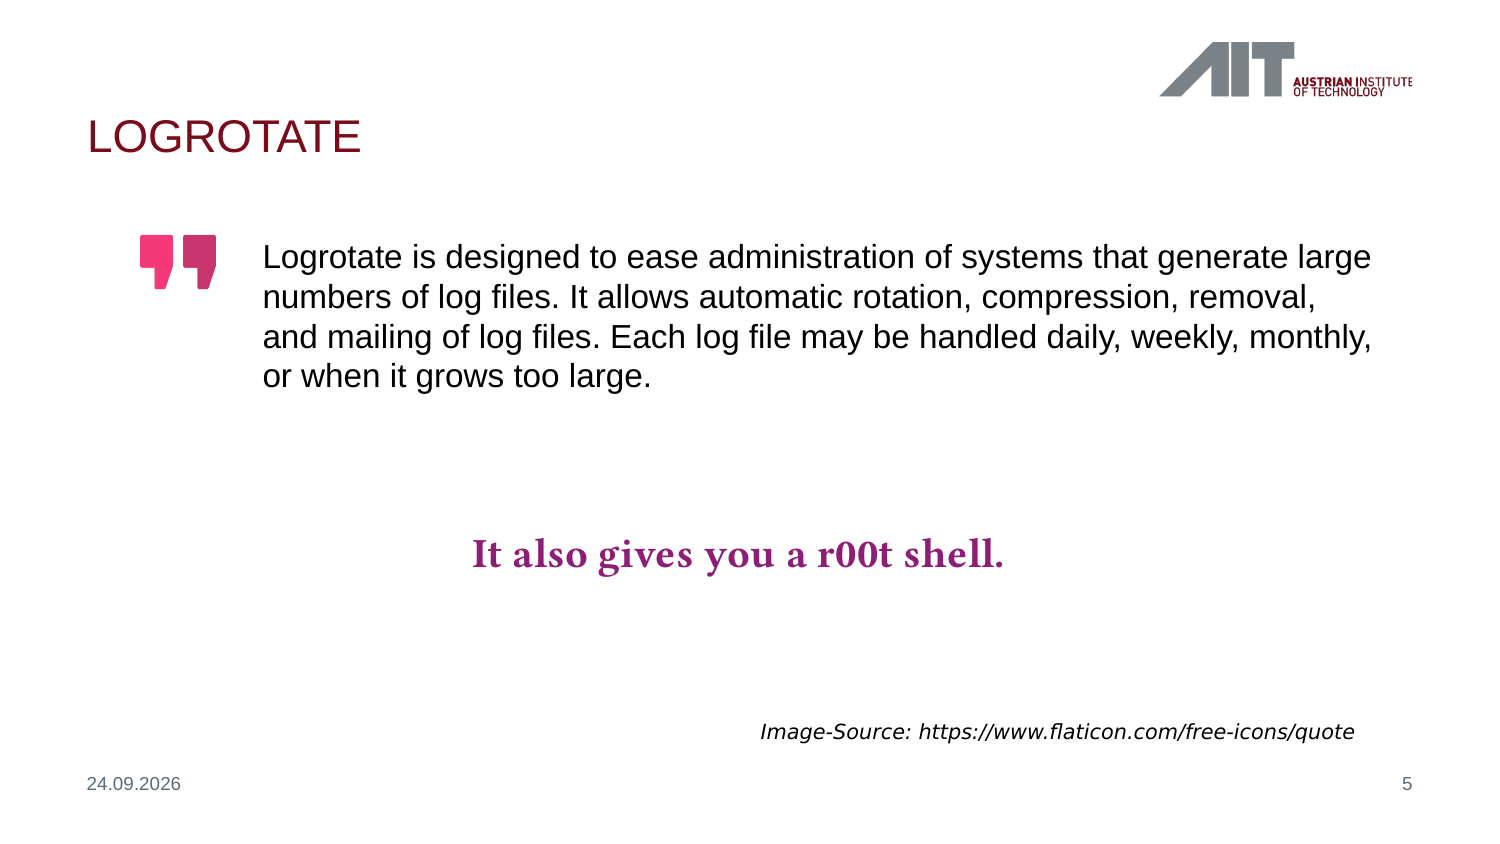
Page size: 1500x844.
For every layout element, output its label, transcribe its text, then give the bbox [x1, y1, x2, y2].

list Logrotate is designed to ease administration of systems that generate large numbers of log files. It allows automatic rotation, compression, removal, and mailing of log files. Each log file may be handled daily, weekly, monthly, or when it grows too large. [262, 234, 1376, 563]
picture [140, 224, 216, 301]
title Logrotate [86, 43, 1117, 162]
slide_number <number> [1113, 772, 1413, 800]
text_box Image-Source: https://www.flaticon.com/free-icons/quote [675, 712, 1463, 755]
text_box It also gives you a r00t shell. [457, 522, 1201, 601]
slide_number 18.11.2022 [86, 771, 400, 800]
